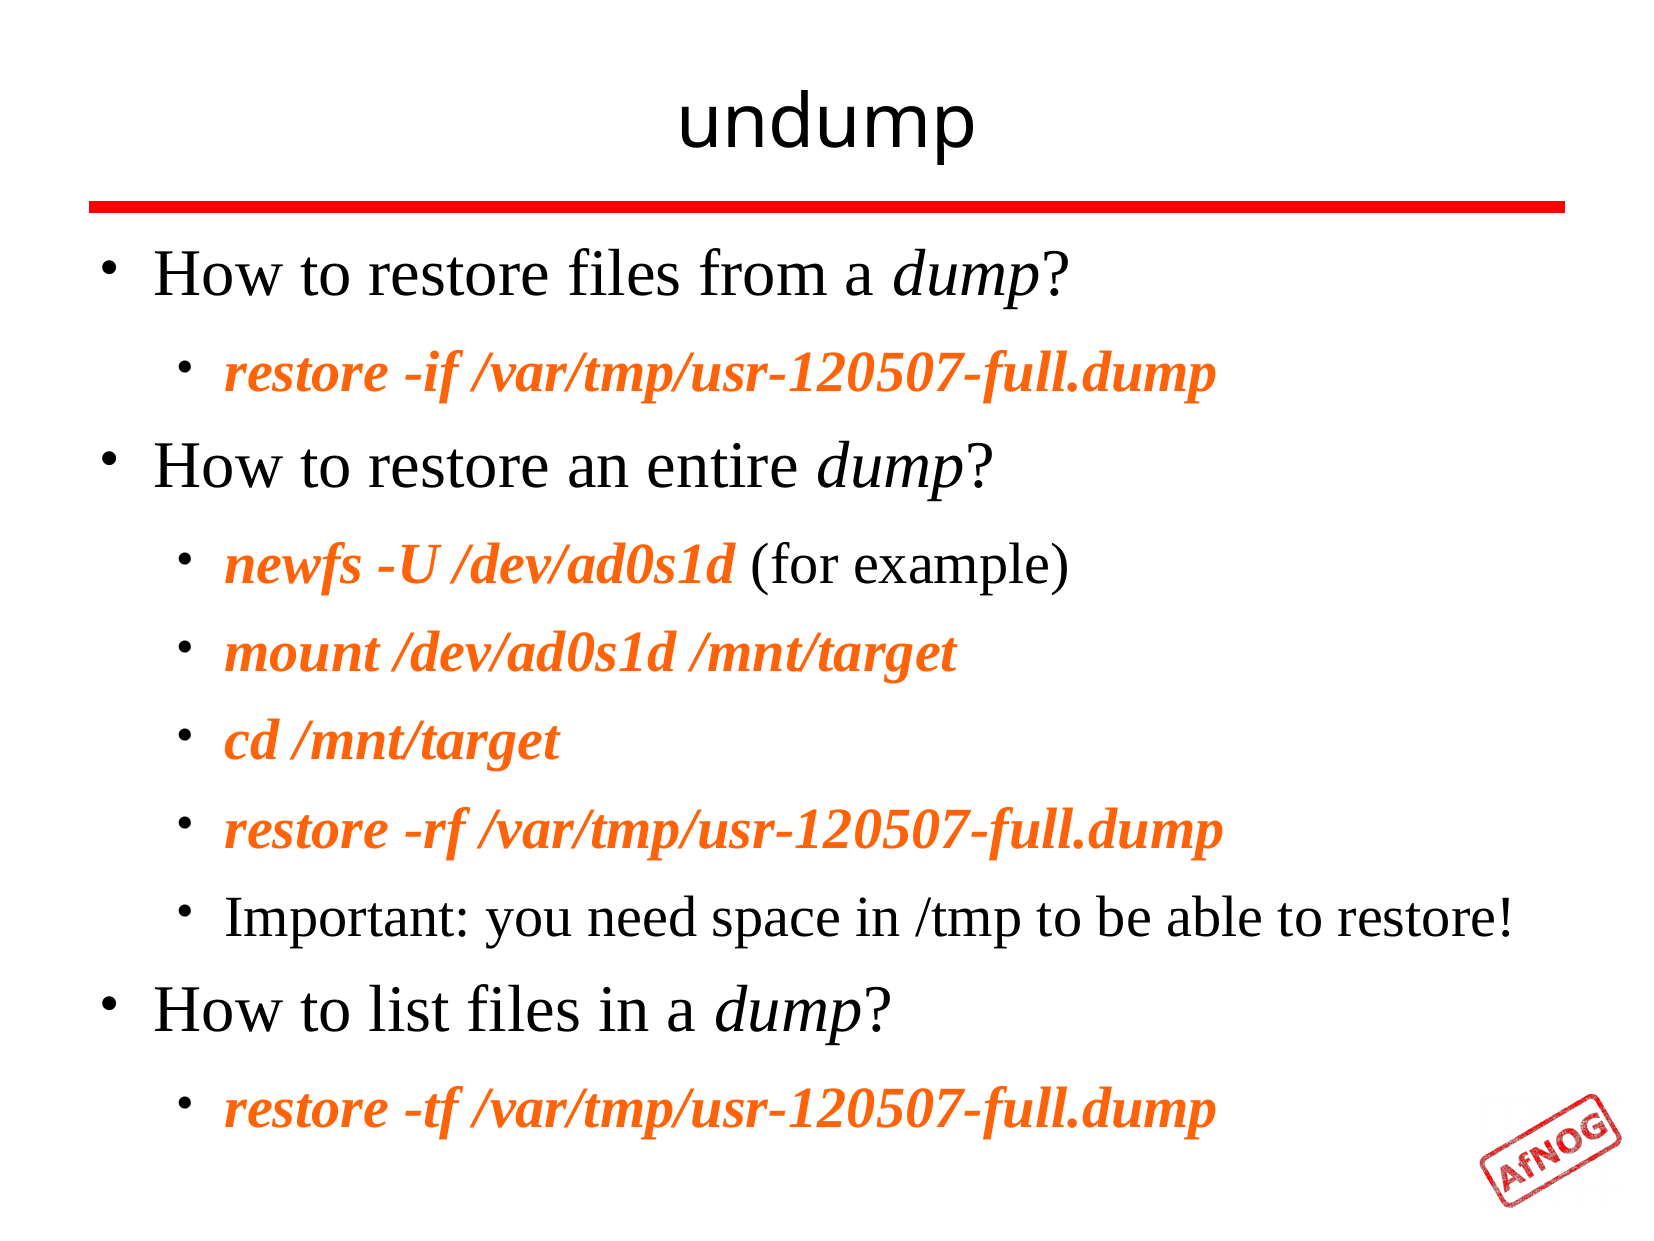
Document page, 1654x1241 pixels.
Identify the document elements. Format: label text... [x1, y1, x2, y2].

title undump [88, 29, 1565, 207]
picture [1476, 1090, 1625, 1211]
list How to restore files from a dump? restore -if /var/tmp/usr-120507-full.dump How to restore an entire dump? newfs -U /dev/ad0s1d (for example) mount /dev/ad0s1d /mnt/target cd /mnt/target restore -rf /var/tmp/usr-120507-full.dump Important: you need space in /tmp to be able to restore! How to list files in a dump? restore -tf /var/tmp/usr-120507-full.dump [82, 236, 1571, 1141]
